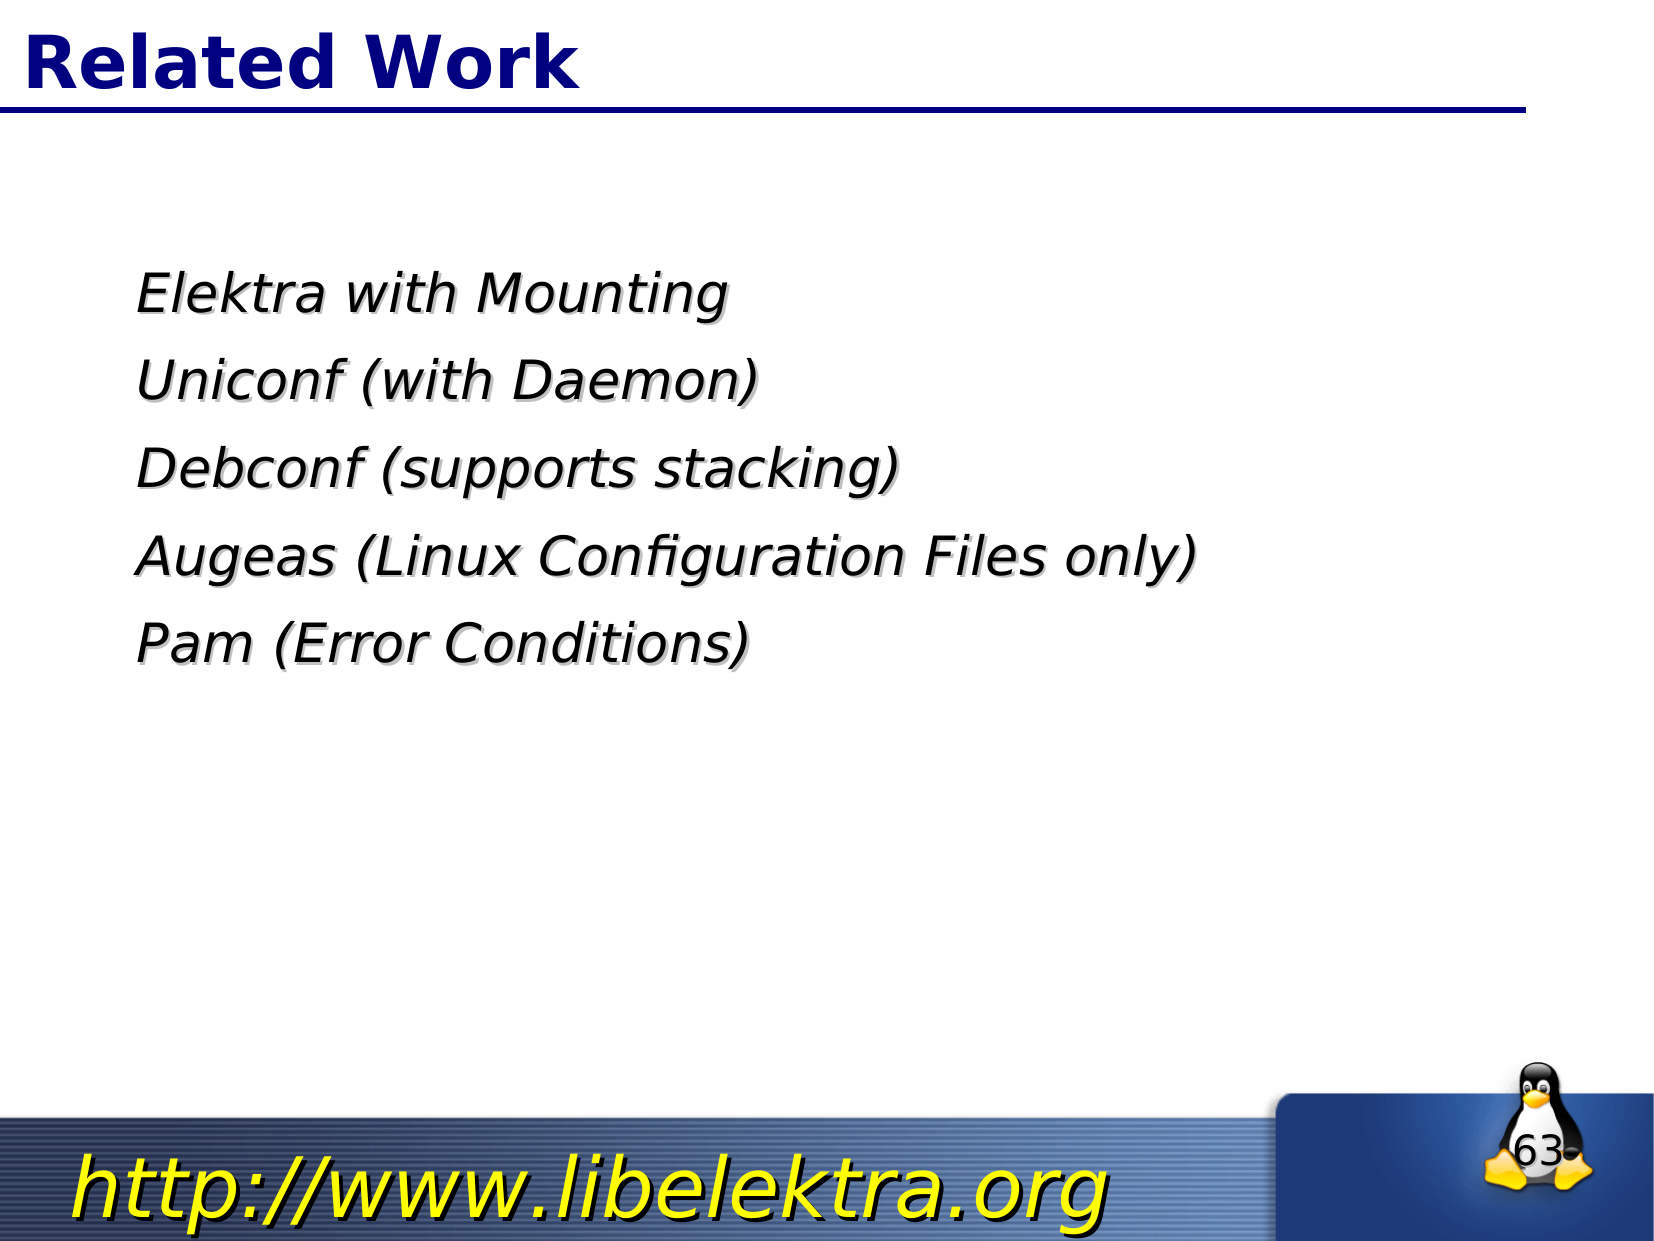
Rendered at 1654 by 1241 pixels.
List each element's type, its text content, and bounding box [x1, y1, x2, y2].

text_box <Nummer> [1312, 1122, 1565, 1178]
list Elektra with Mounting Uniconf (with Daemon) Debconf (supports stacking) Augeas (Linux Configuration Files only) Pam (Error Conditions) [121, 250, 1534, 1116]
text_box Related Work [22, 14, 1611, 111]
picture [0, 1061, 1654, 1241]
